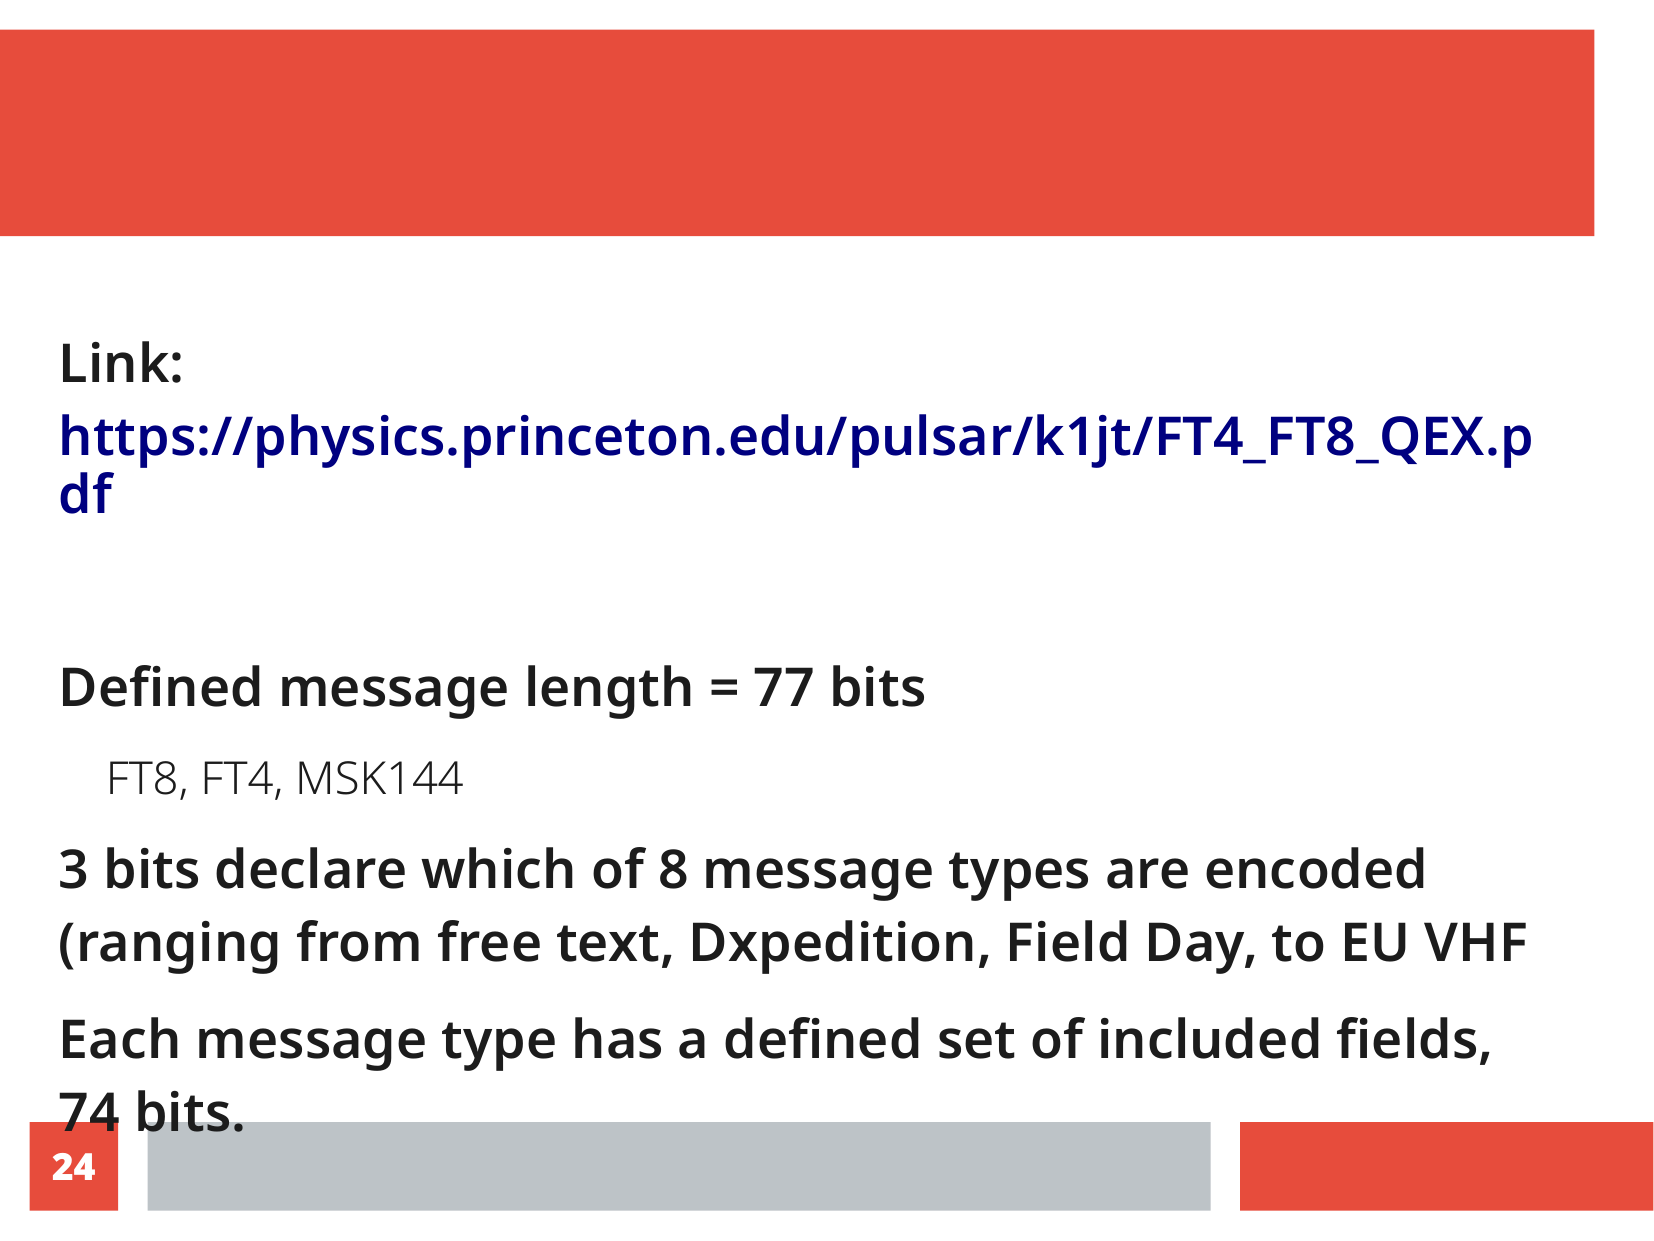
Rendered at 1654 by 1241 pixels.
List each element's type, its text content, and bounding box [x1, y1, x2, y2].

list Link: https://physics.princeton.edu/pulsar/k1jt/FT4_FT8_QEX.pdf Defined message length = 77 bits FT8, FT4, MSK144 3 bits declare which of 8 message types are encoded (ranging from free text, Dxpedition, Field Day, to EU VHF Each message type has a defined set of included fields, 74 bits. [59, 324, 1565, 1093]
